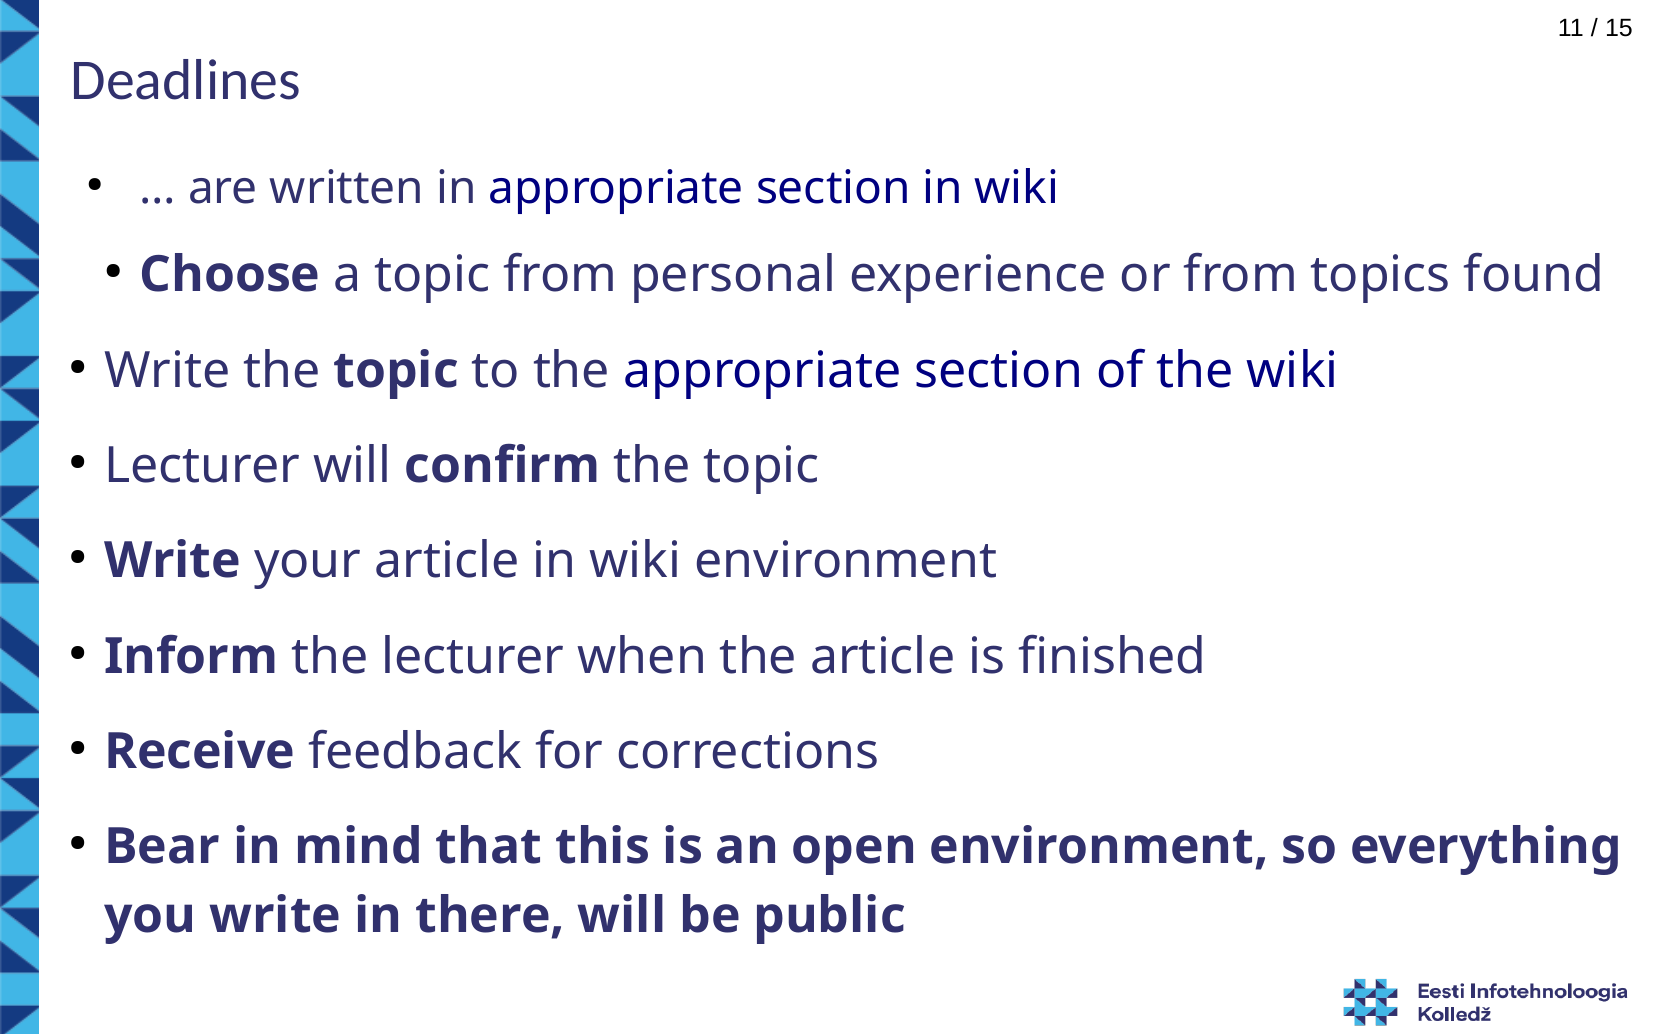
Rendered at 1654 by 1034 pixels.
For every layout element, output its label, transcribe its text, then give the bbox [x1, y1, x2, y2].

title Deadlines [70, 41, 1630, 130]
list … are written in appropriate section in wiki Choose a topic from personal experience or from topics found Write the topic to the appropriate section of the wiki Lecturer will confirm the topic Write your article in wiki environment Inform the lecturer when the article is finished Receive feedback for corrections Bear in mind that this is an open environment, so everything you write in there, will be public [68, 153, 1630, 957]
